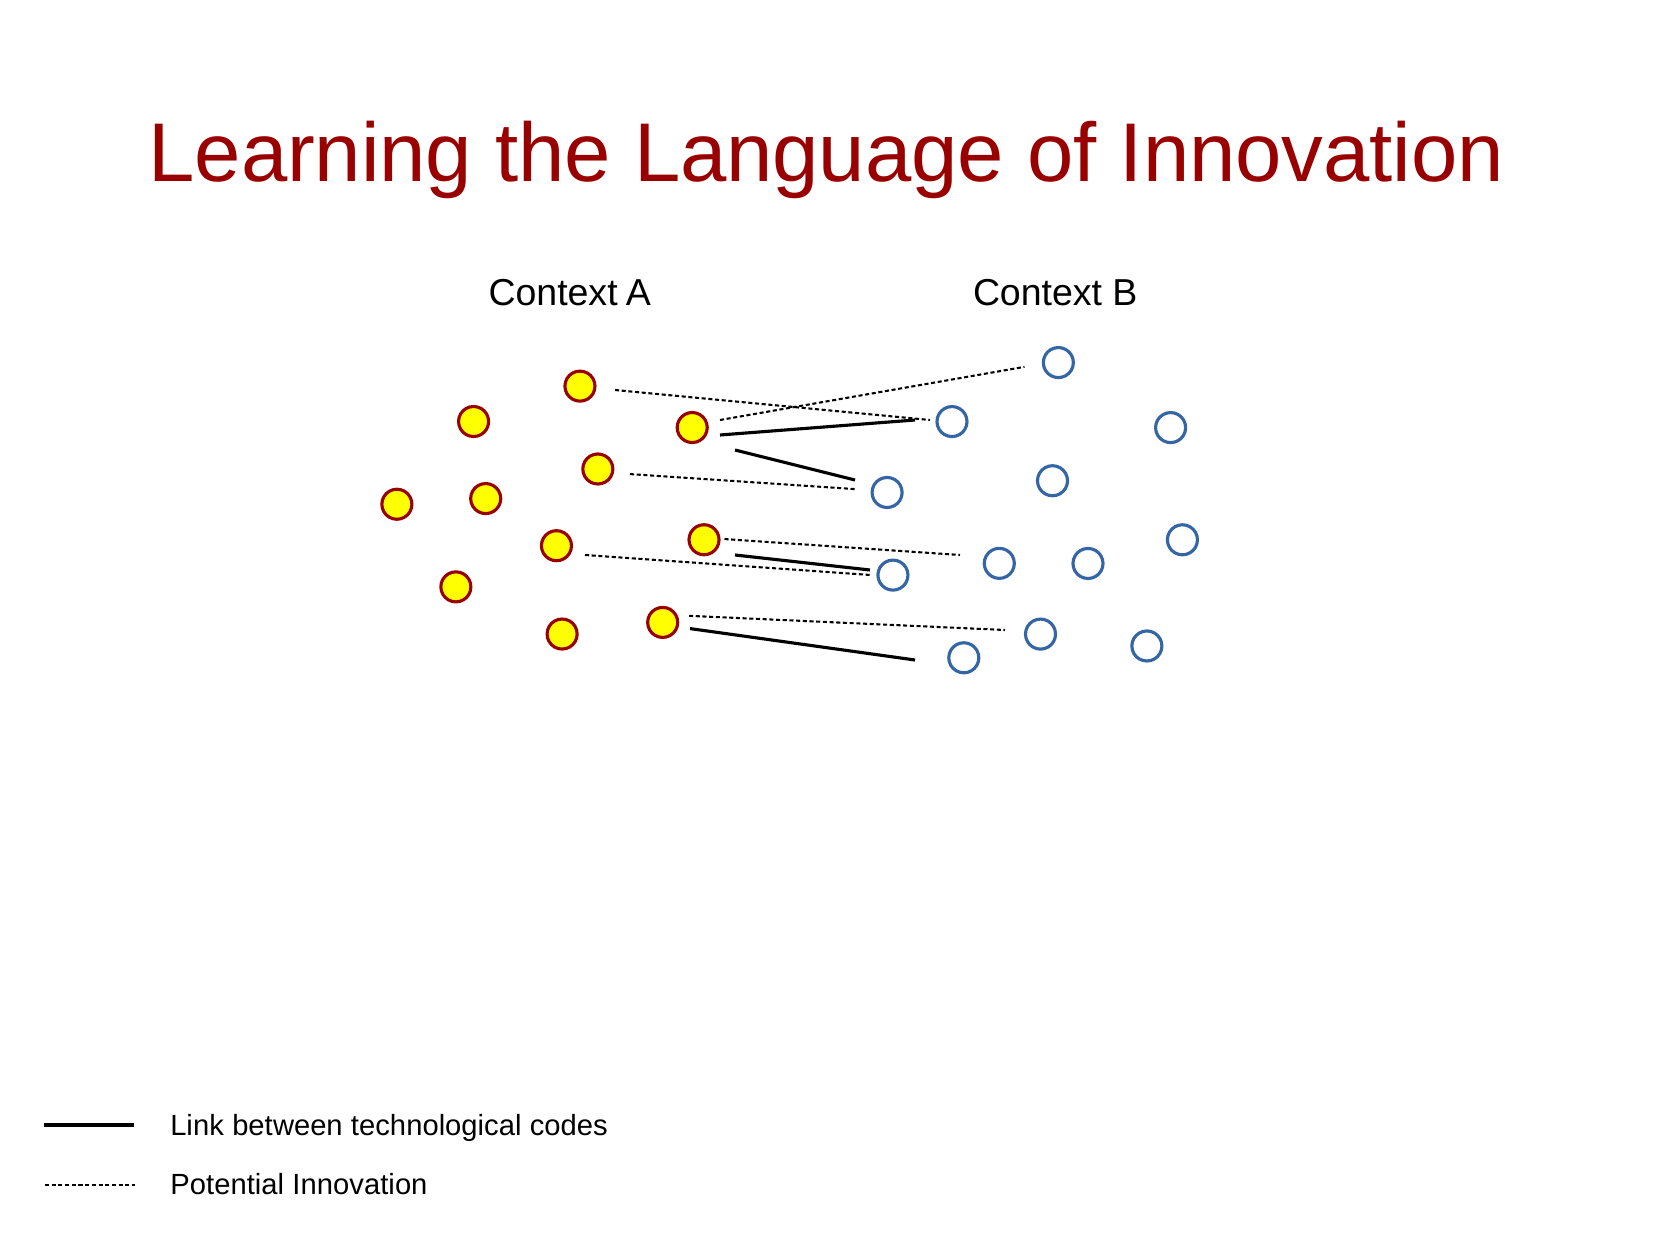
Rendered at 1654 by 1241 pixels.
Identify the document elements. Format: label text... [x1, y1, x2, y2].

text_box [470, 483, 501, 514]
text_box [1043, 347, 1074, 378]
text_box [1072, 548, 1104, 579]
text_box [1155, 412, 1186, 443]
text_box [647, 607, 678, 638]
text_box [1131, 630, 1162, 662]
text_box [677, 412, 708, 443]
text_box Context A [473, 264, 666, 322]
text_box [1025, 619, 1056, 650]
text_box [1037, 465, 1068, 496]
text_box Potential Innovation [155, 1160, 441, 1208]
text_box [381, 489, 412, 520]
title Learning the Language of Innovation [82, 49, 1571, 257]
text_box Context B [958, 264, 1153, 322]
text_box Link between technological codes [155, 1101, 621, 1149]
text_box [440, 571, 471, 602]
text_box [872, 477, 903, 508]
text_box [984, 548, 1015, 579]
text_box [877, 560, 908, 591]
text_box [688, 524, 720, 555]
text_box [547, 619, 578, 650]
text_box [936, 406, 968, 437]
text_box [1167, 524, 1198, 555]
text_box [541, 530, 572, 561]
text_box [948, 642, 979, 673]
text_box [564, 371, 595, 402]
text_box [582, 453, 613, 485]
text_box [458, 406, 489, 437]
